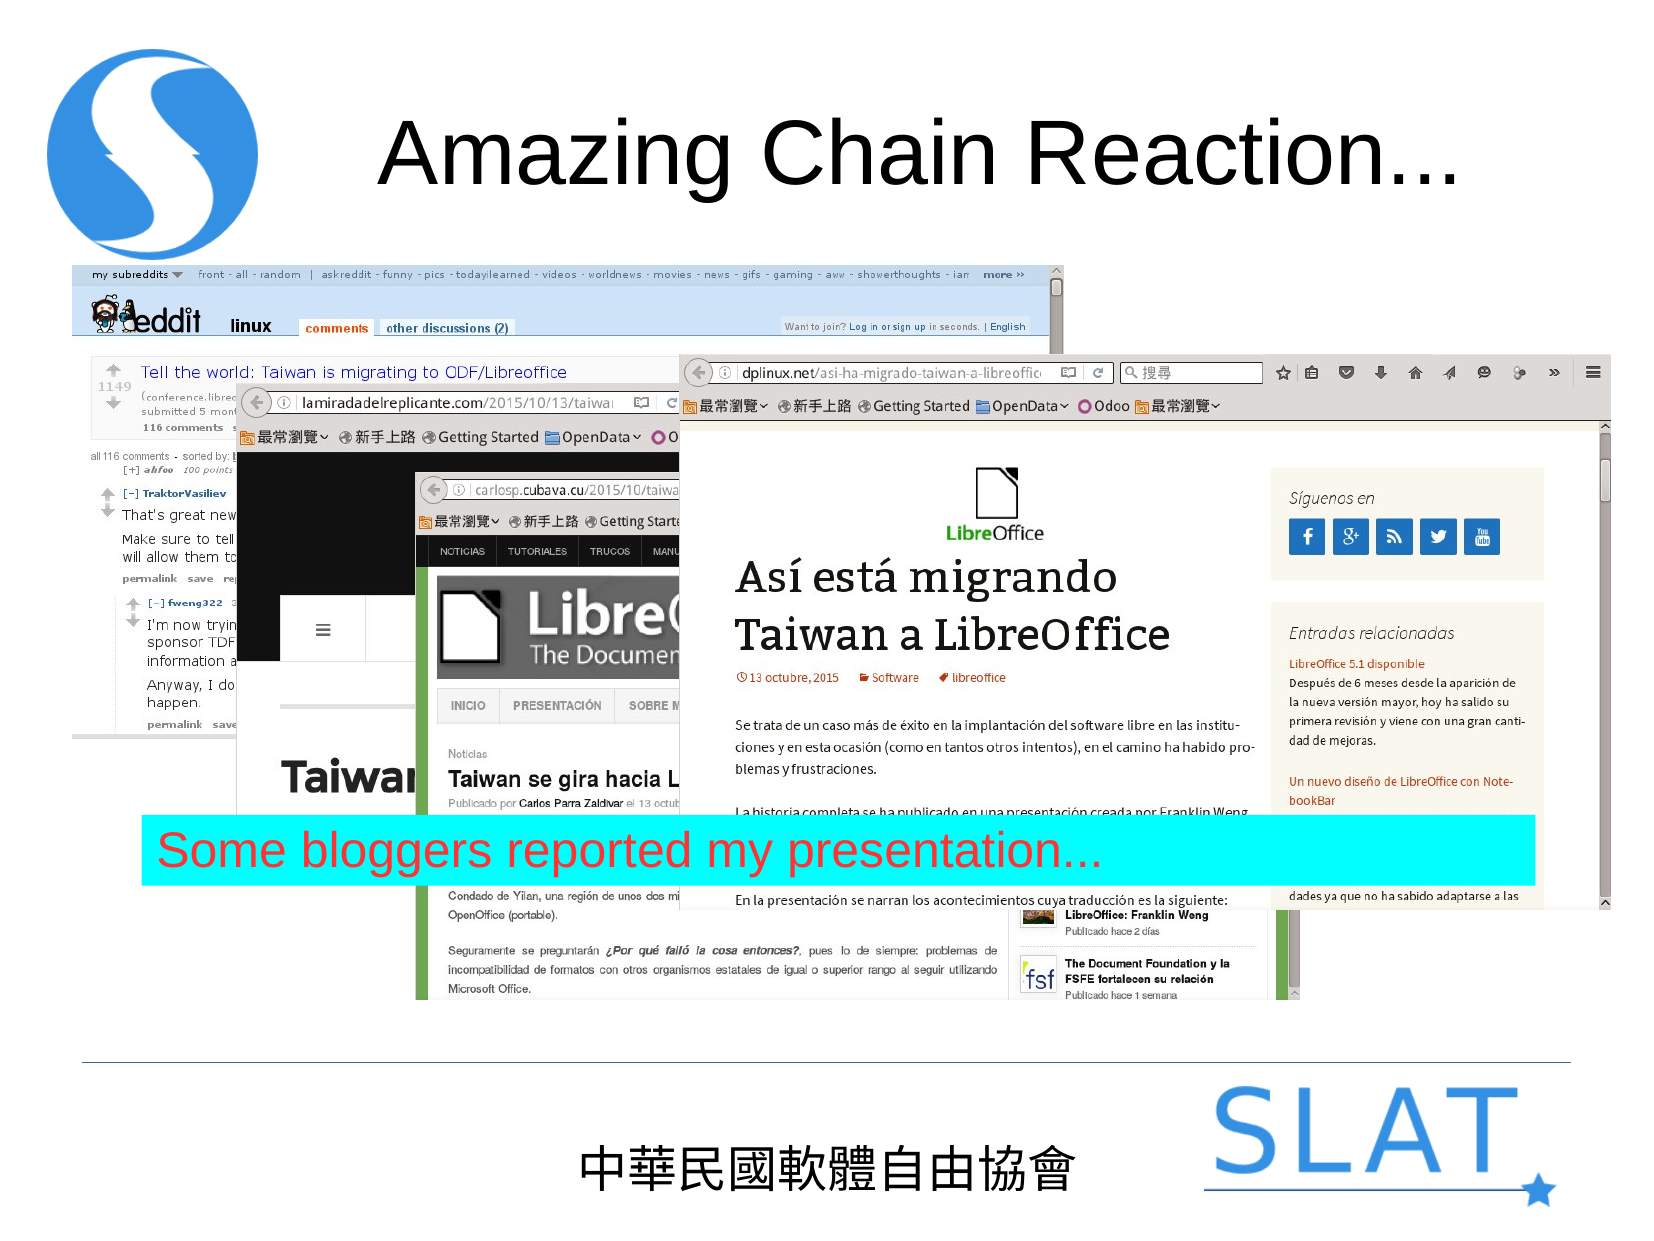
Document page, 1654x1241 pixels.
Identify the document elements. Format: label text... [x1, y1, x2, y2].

picture [72, 265, 1611, 1000]
text_box Some bloggers reported my presentation... [141, 814, 1536, 886]
title Amazing Chain Reaction... [271, 49, 1571, 257]
picture [47, 49, 258, 260]
picture [1204, 1086, 1557, 1207]
